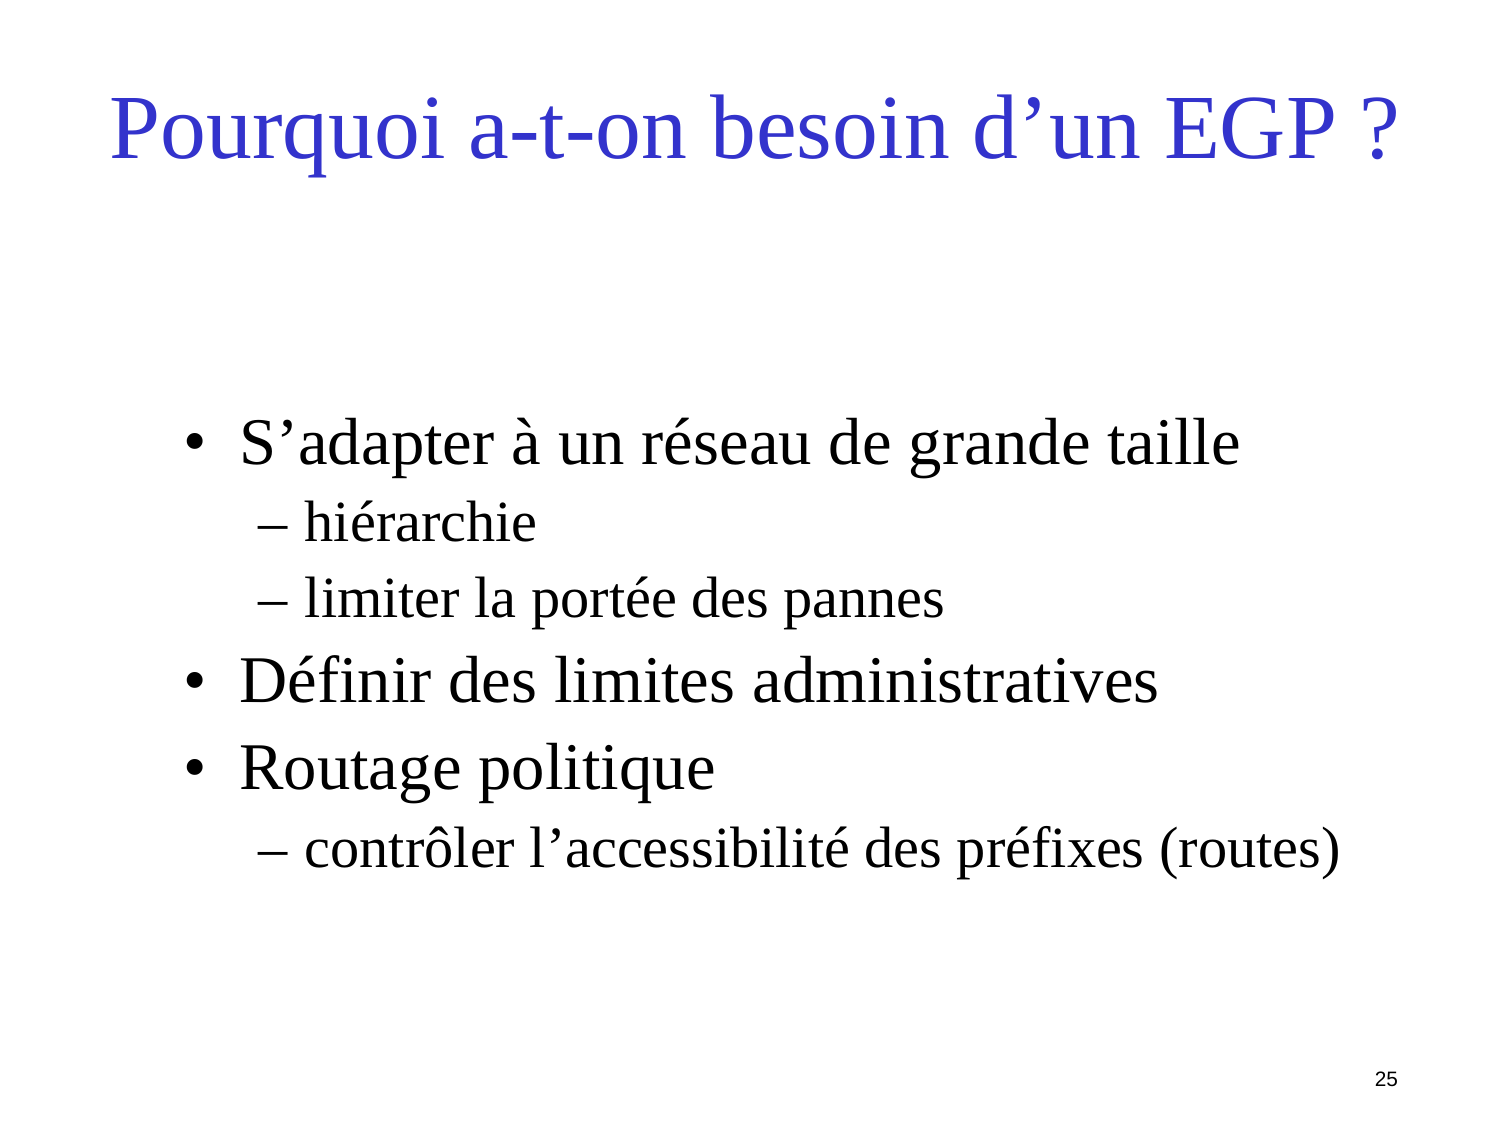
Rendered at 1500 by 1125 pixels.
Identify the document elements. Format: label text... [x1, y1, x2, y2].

title Pourquoi a-t-on besoin d’un EGP ? [75, 37, 1438, 226]
list S’adapter à un réseau de grande taille hiérarchie limiter la portée des pannes Définir des limites administratives Routage politique contrôler l’accessibilité des préfixes (routes) [112, 262, 1413, 1026]
